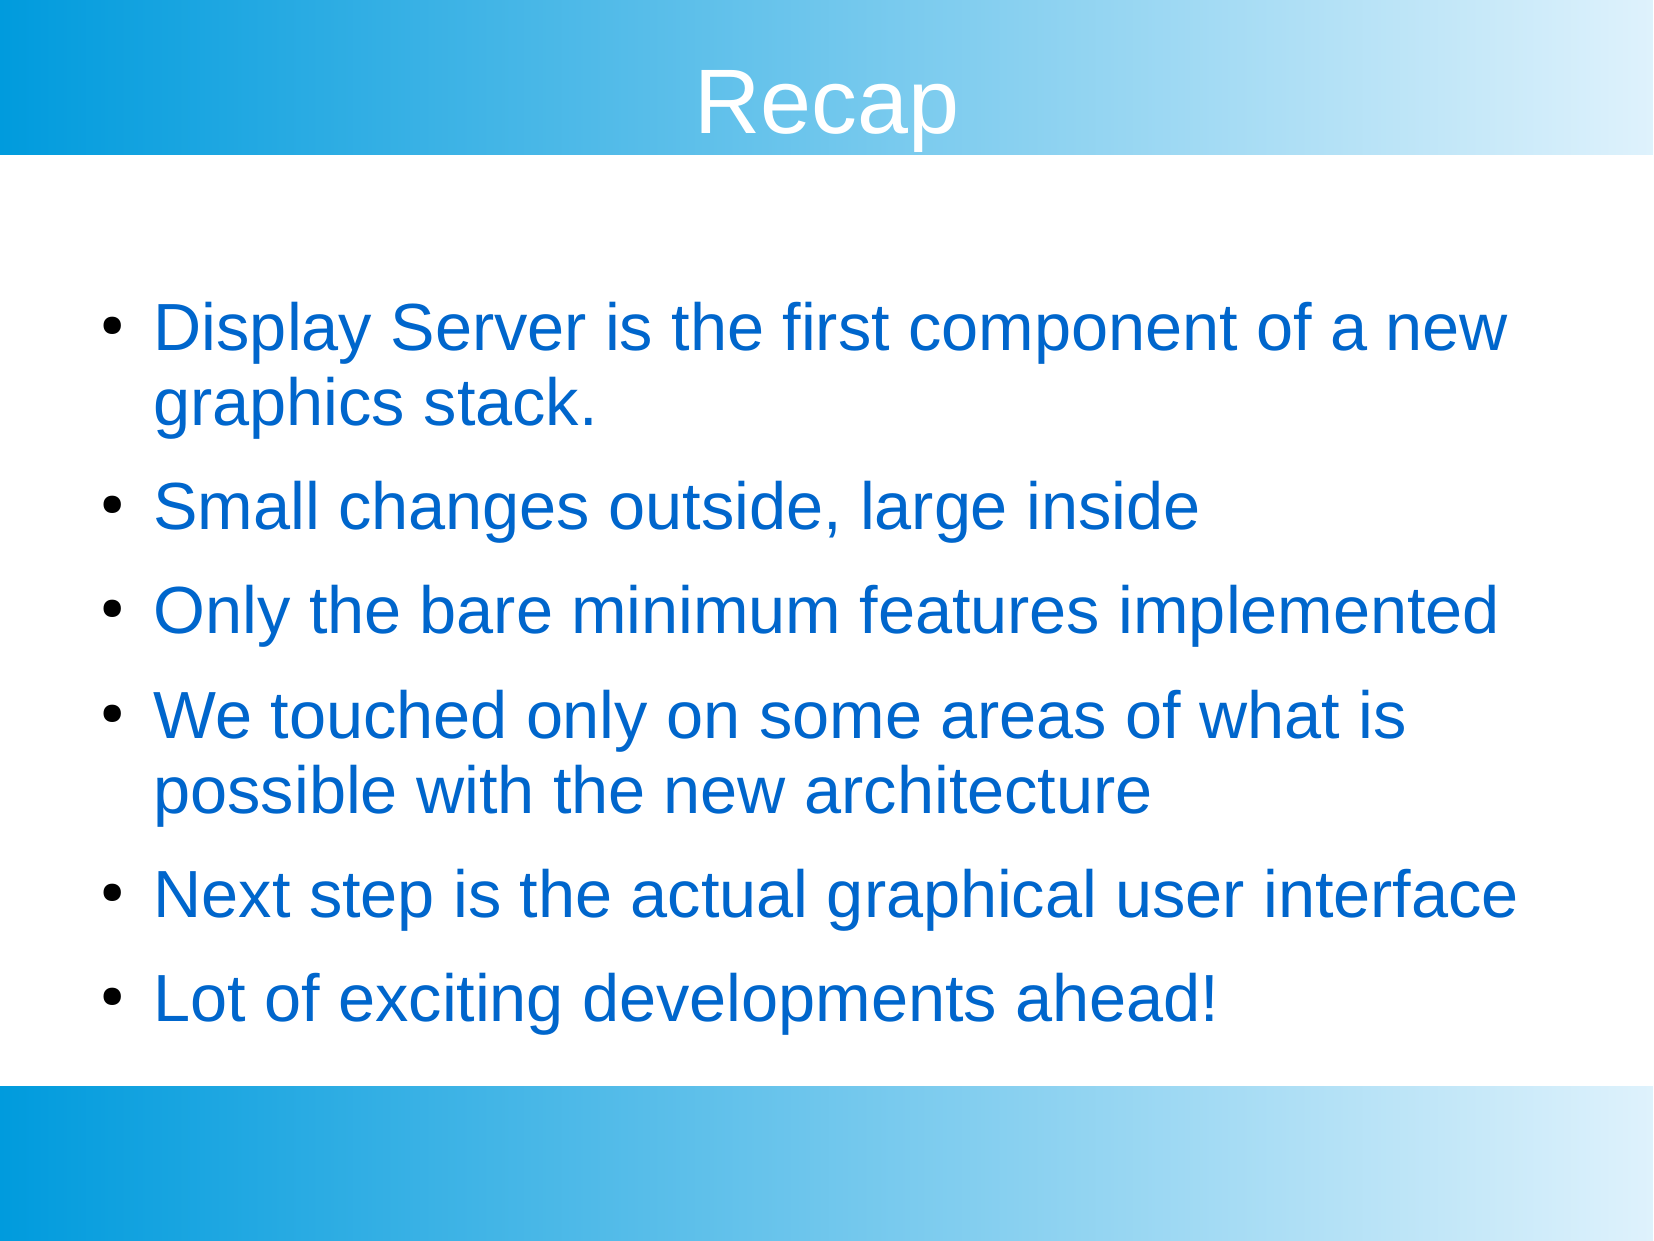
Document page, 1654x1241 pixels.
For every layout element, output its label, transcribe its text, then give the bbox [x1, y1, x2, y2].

list Display Server is the first component of a new graphics stack. Small changes outside, large inside Only the bare minimum features implemented We touched only on some areas of what is possible with the new architecture Next step is the actual graphical user interface Lot of exciting developments ahead! [82, 290, 1571, 1010]
title Recap [82, 49, 1571, 155]
